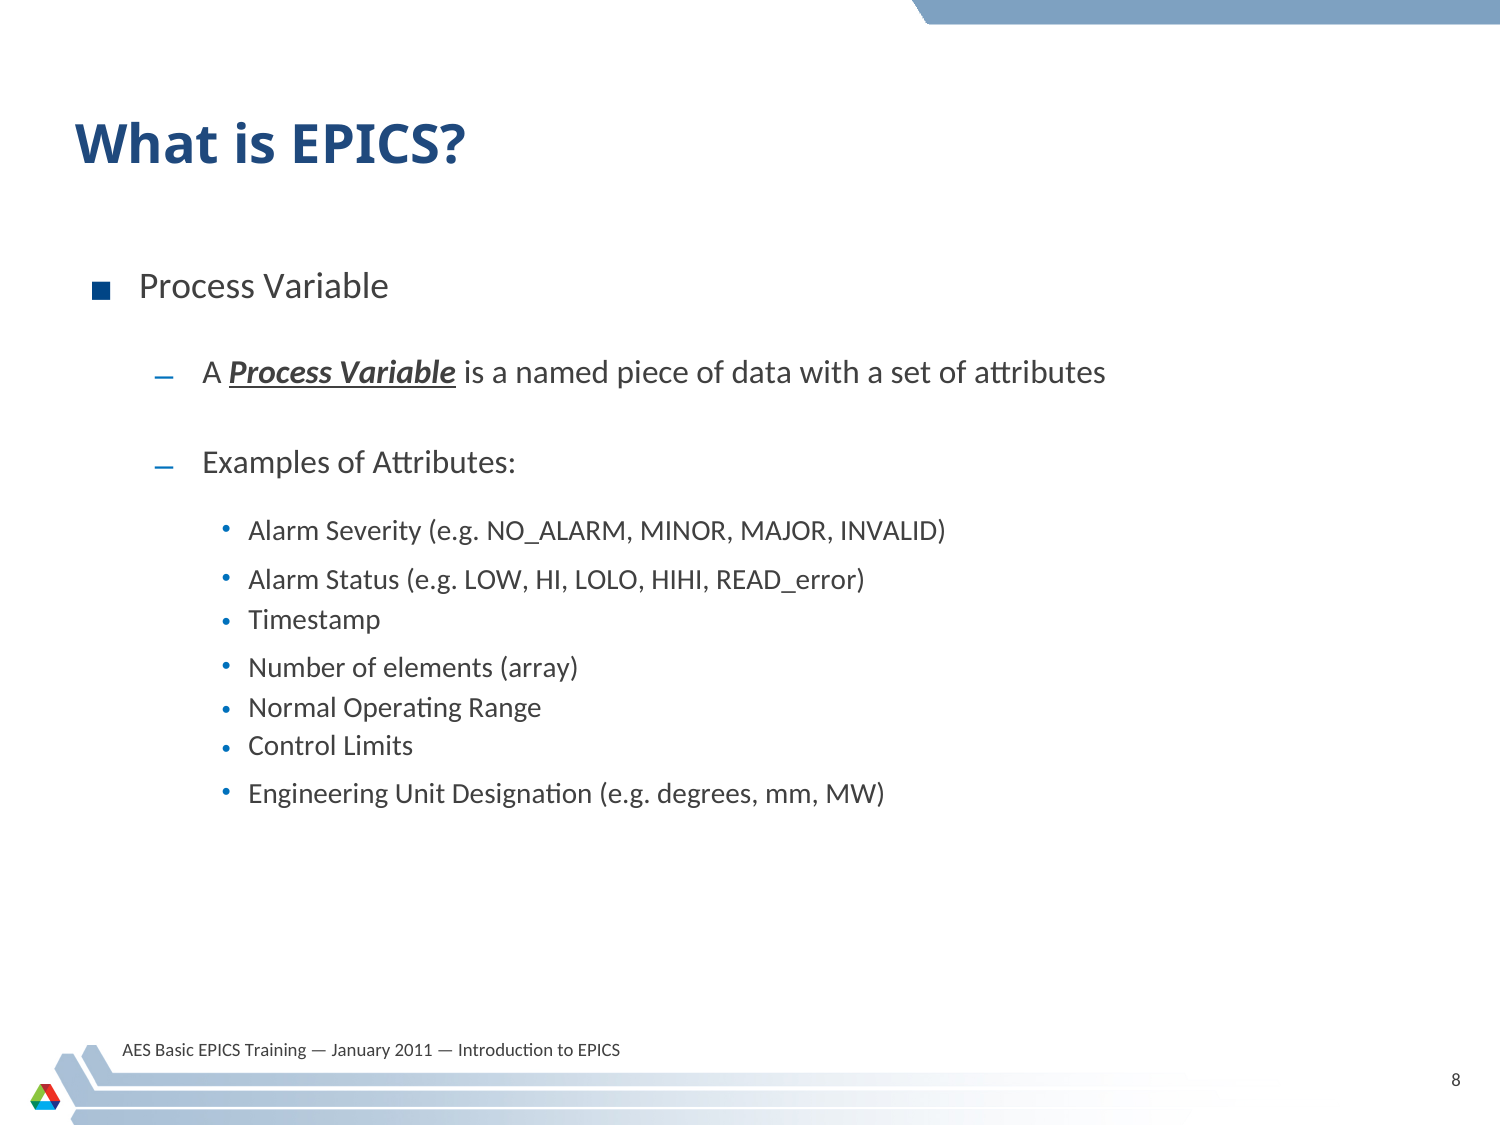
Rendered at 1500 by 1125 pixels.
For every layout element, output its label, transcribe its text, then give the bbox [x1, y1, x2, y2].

picture [0, 1037, 1500, 1125]
list Process Variable A Process Variable is a named piece of data with a set of attributes Examples of Attributes: Alarm Severity (e.g. NO_ALARM, MINOR, MAJOR, INVALID)‏ Alarm Status (e.g. LOW, HI, LOLO, HIHI, READ_error)‏ Timestamp Number of elements (array)‏ Normal Operating Range Control Limits Engineering Unit Designation (e.g. degrees, mm, MW)‏ [75, 262, 1426, 1006]
picture [0, 0, 1500, 26]
title What is EPICS? [75, 111, 1426, 175]
